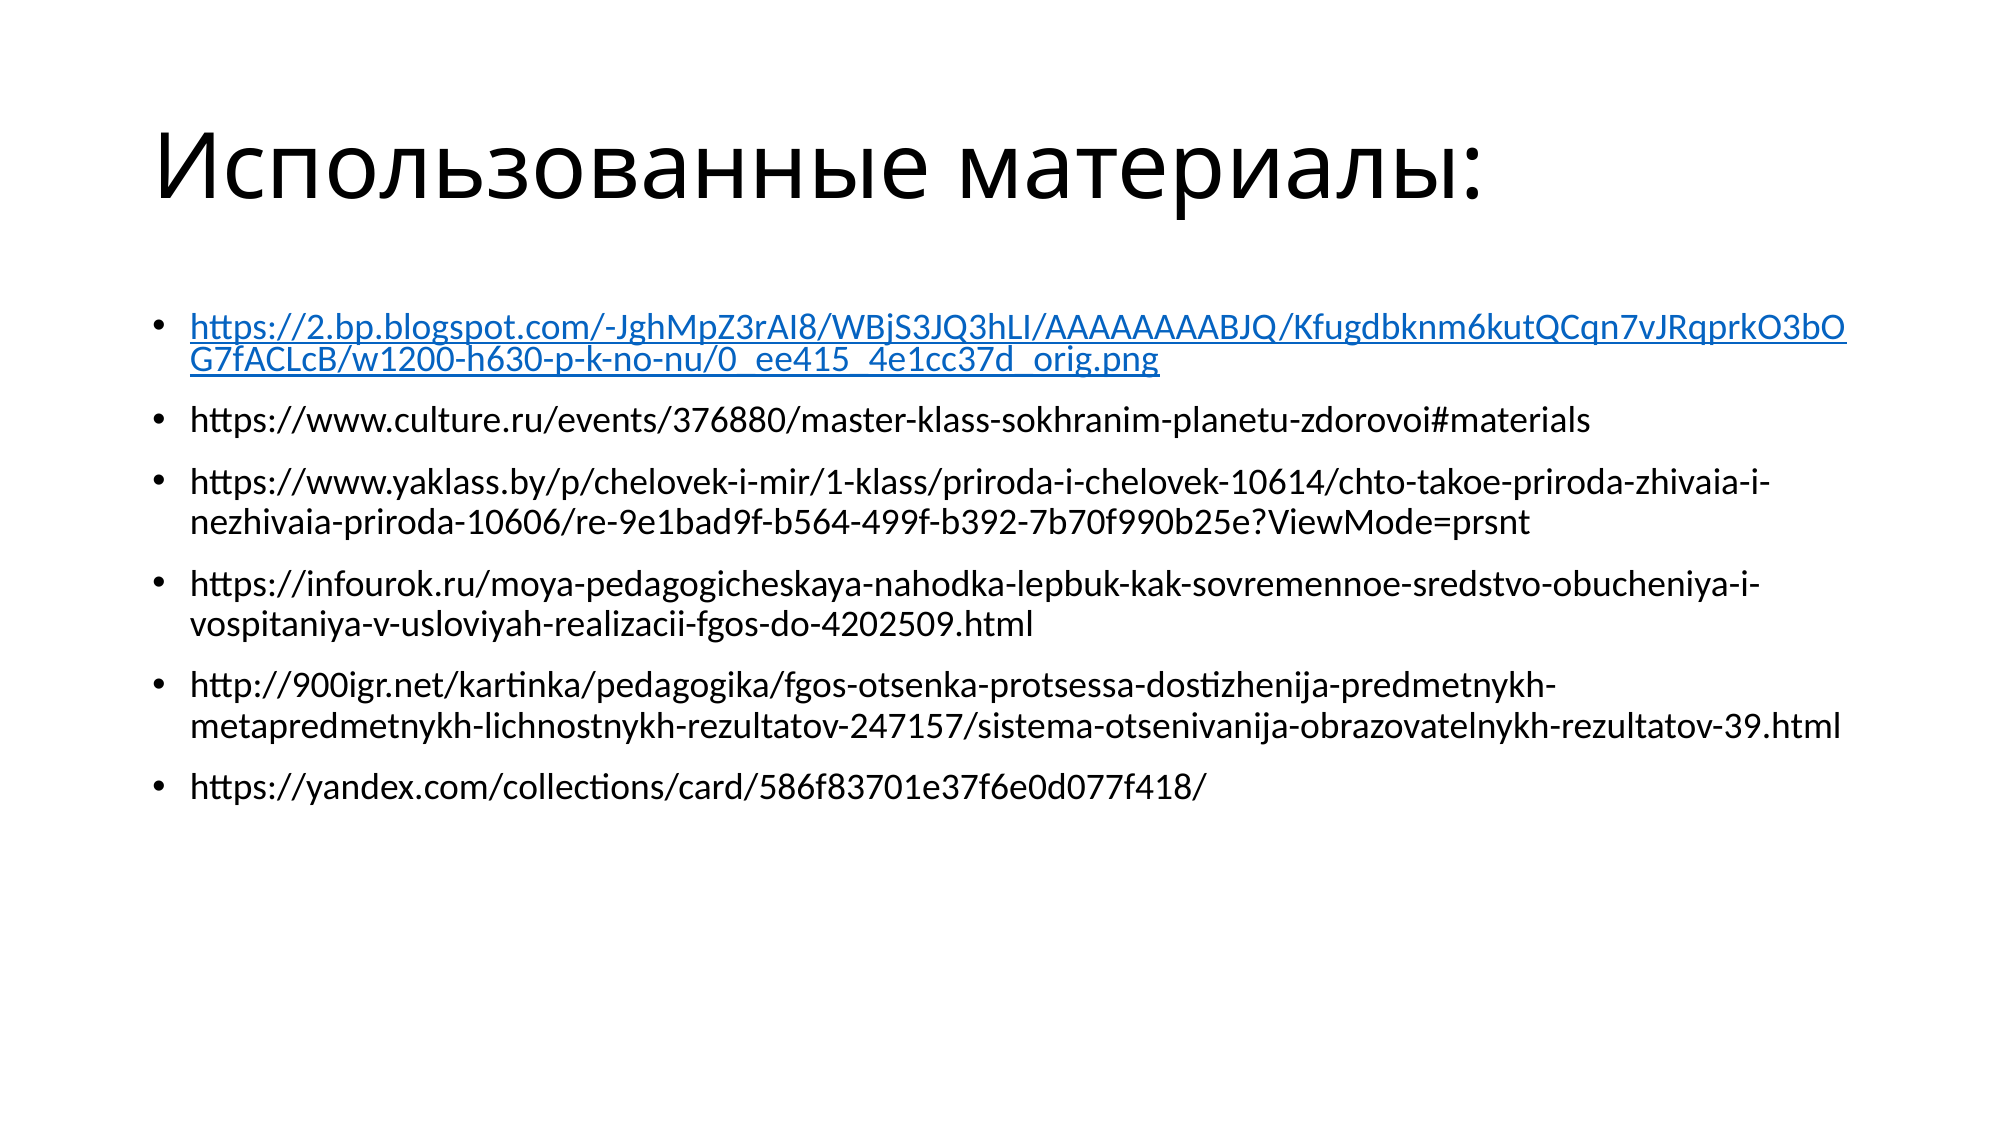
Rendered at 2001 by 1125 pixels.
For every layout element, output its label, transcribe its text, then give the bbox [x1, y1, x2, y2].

title Использованные материалы: [137, 59, 1863, 278]
list https://2.bp.blogspot.com/-JghMpZ3rAI8/WBjS3JQ3hLI/AAAAAAAABJQ/Kfugdbknm6kutQCqn7vJRqprkO3bOG7fACLcB/w1200-h630-p-k-no-nu/0_ee415_4e1cc37d_orig.png https://www.culture.ru/events/376880/master-klass-sokhranim-planetu-zdorovoi#materials https://www.yaklass.by/p/chelovek-i-mir/1-klass/priroda-i-chelovek-10614/chto-takoe-priroda-zhivaia-i-nezhivaia-priroda-10606/re-9e1bad9f-b564-499f-b392-7b70f990b25e?ViewMode=prsnt https://infourok.ru/moya-pedagogicheskaya-nahodka-lepbuk-kak-sovremennoe-sredstvo-obucheniya-i-vospitaniya-v-usloviyah-realizacii-fgos-do-4202509.html http://900igr.net/kartinka/pedagogika/fgos-otsenka-protsessa-dostizhenija-predmetnykh-metapredmetnykh-lichnostnykh-rezultatov-247157/sistema-otsenivanija-obrazovatelnykh-rezultatov-39.html https://yandex.com/collections/card/586f83701e37f6e0d077f418/ [137, 299, 1863, 1014]
